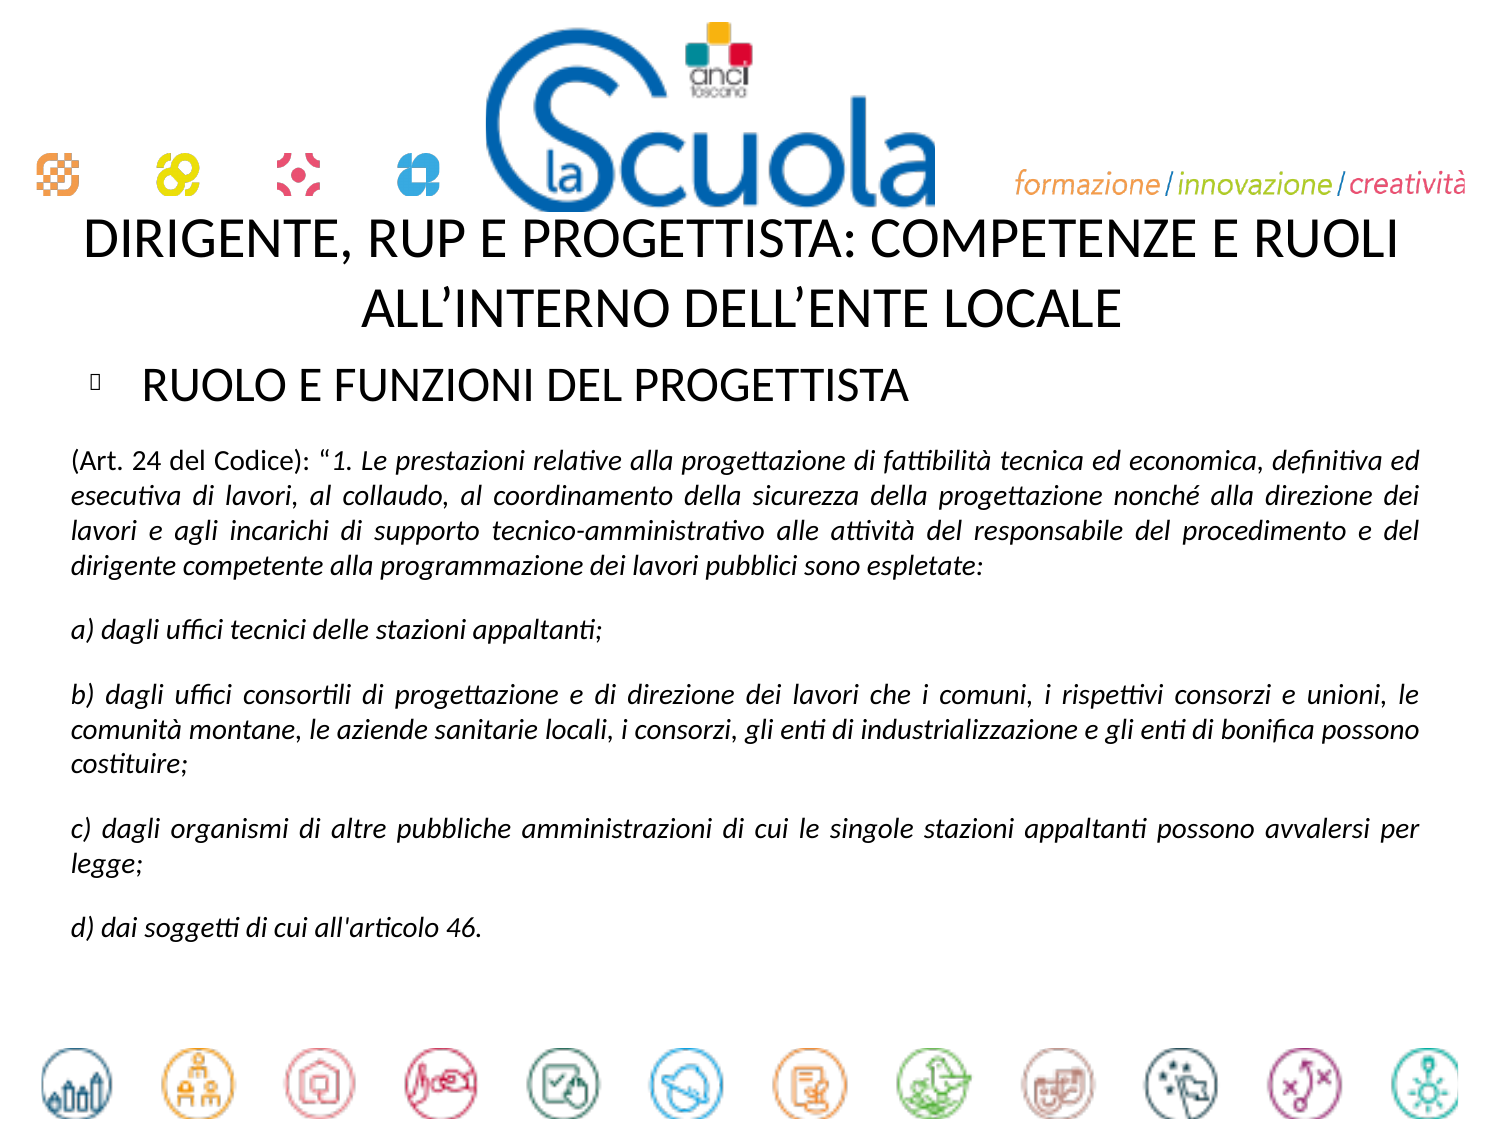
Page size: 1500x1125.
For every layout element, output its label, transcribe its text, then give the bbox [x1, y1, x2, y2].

text_box RUOLO E FUNZIONI DEL PROGETTISTA (Art. 24 del Codice): “1. Le prestazioni relative alla progettazione di fattibilità tecnica ed economica, definitiva ed esecutiva di lavori, al collaudo, al coordinamento della sicurezza della progettazione nonché alla direzione dei lavori e agli incarichi di supporto tecnico-amministrativo alle attività del responsabile del procedimento e del dirigente competente alla programmazione dei lavori pubblici sono espletate: a) dagli uffici tecnici delle stazioni appaltanti; b) dagli uffici consortili di progettazione e di direzione dei lavori che i comuni, i rispettivi consorzi e unioni, le comunità montane, le aziende sanitarie locali, i consorzi, gli enti di industrializzazione e gli enti di bonifica possono costituire; c) dagli organismi di altre pubbliche amministrazioni di cui le singole stazioni appaltanti possono avvalersi per legge; d) dai soggetti di cui all'articolo 46. [70, 351, 1421, 1004]
text_box DIRIGENTE, RUP E PROGETTISTA: COMPETENZE E RUOLI ALL’INTERNO DELL’ENTE LOCALE [67, 175, 1418, 364]
